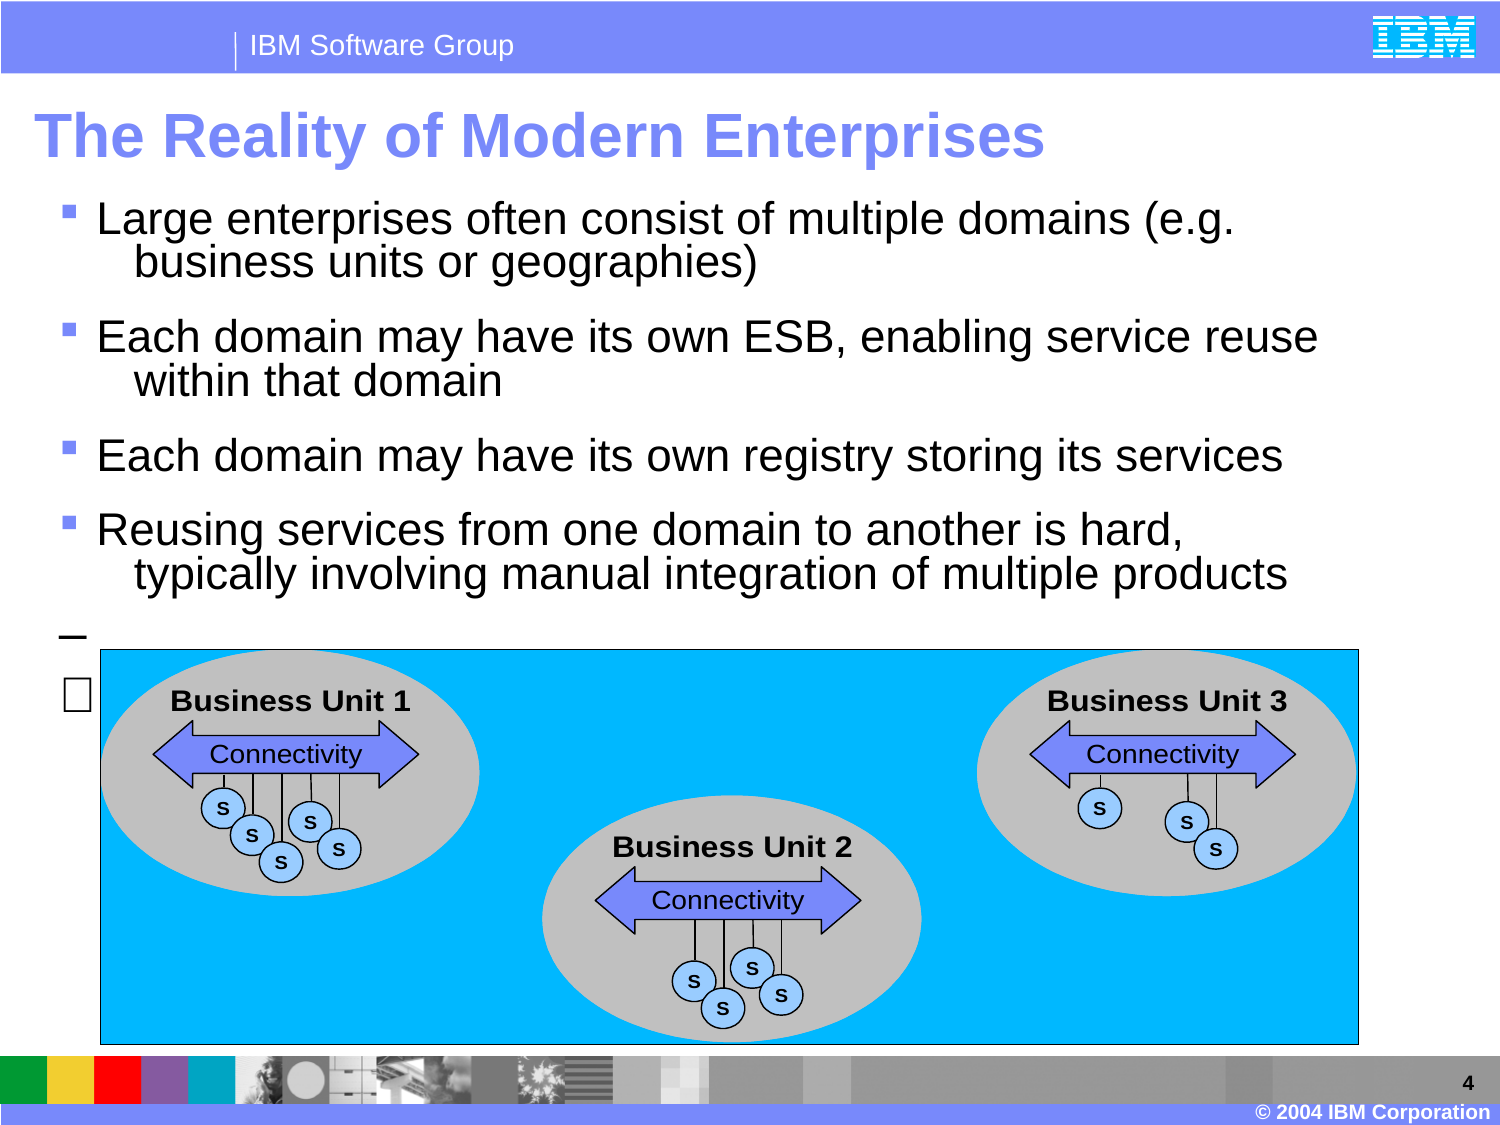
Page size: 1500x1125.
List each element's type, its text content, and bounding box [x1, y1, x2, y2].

picture [978, 649, 1356, 896]
list Large enterprises often consist of multiple domains (e.g. business units or geographies) Each domain may have its own ESB, enabling service reuse within that domain Each domain may have its own registry storing its services Reusing services from one domain to another is hard, typically involving manual integration of multiple products [44, 191, 1344, 746]
picture [100, 649, 479, 895]
picture [0, 1056, 1500, 1104]
picture [543, 796, 921, 1042]
title The Reality of Modern Enterprises [19, 97, 1483, 181]
